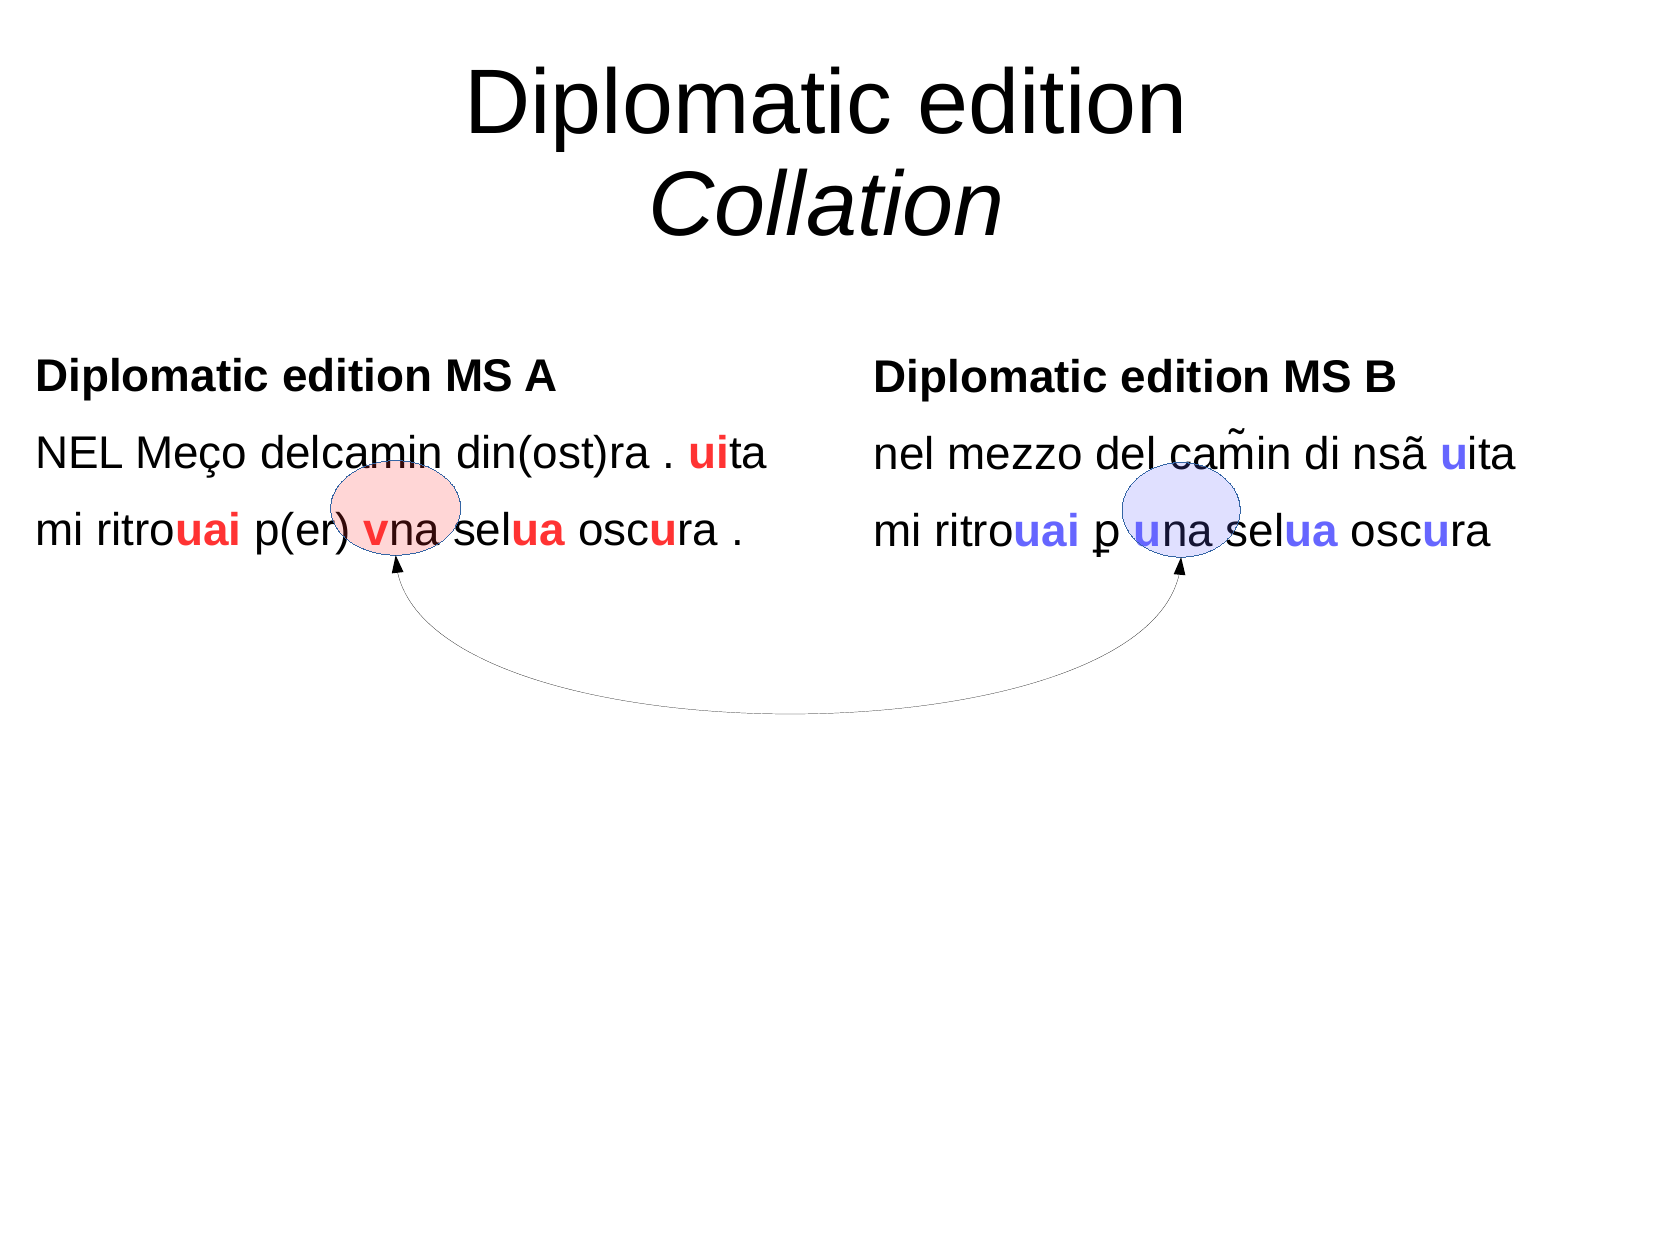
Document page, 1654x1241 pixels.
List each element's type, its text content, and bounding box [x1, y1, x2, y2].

list Diplomatic edition MS B nel mezzo del cam̃in di nsã uita mi ritrouai ꝑ una selua oscura [874, 325, 1642, 603]
list Diplomatic edition MS A NEL Meço delcamin din(ost)ra . uita mi ritrouai p(er) vna selua oscura . [35, 324, 857, 649]
text_box [1122, 462, 1241, 558]
title Diplomatic edition Collation [82, 49, 1571, 257]
text_box [330, 460, 461, 556]
